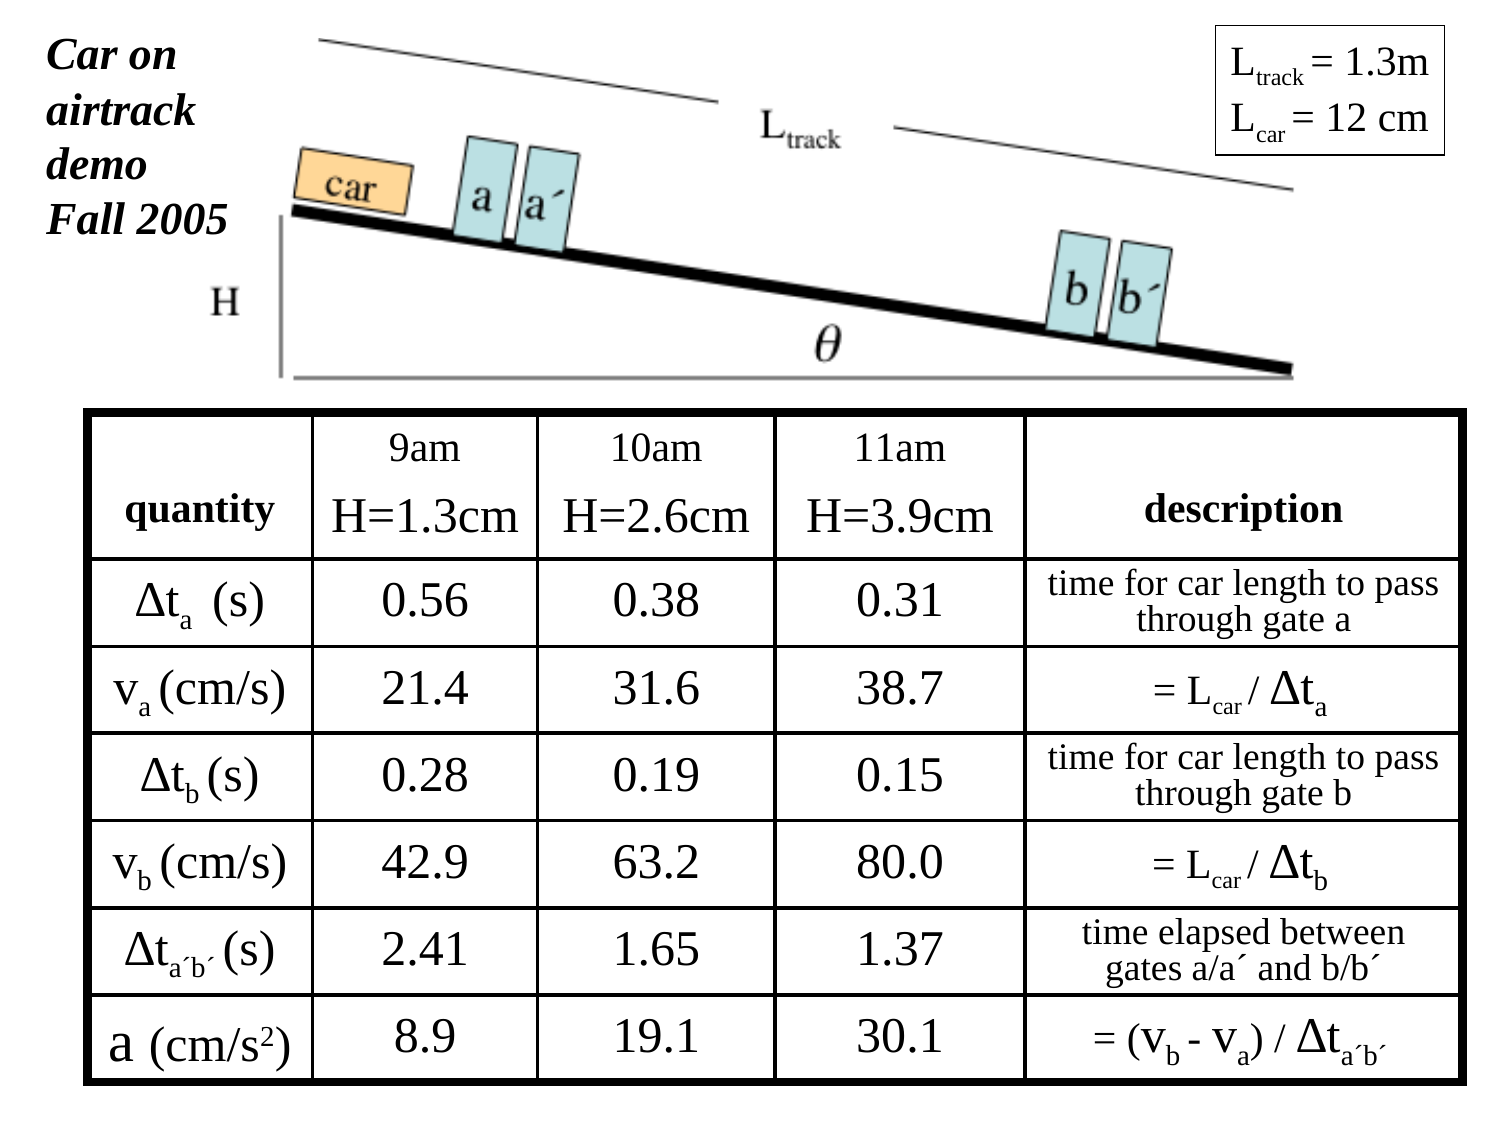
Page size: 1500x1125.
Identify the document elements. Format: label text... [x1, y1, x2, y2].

table_header quantity [92, 417, 311, 557]
table_cell ∆tb (s) [92, 735, 311, 819]
text_box Car on airtrack demo Fall 2005 [31, 16, 282, 252]
table_header 9am H=1.3cm [314, 417, 536, 557]
table_cell 30.1 [777, 997, 1023, 1078]
table_cell 42.9 [314, 822, 536, 906]
table_cell 0.15 [777, 735, 1023, 819]
table_cell 0.38 [539, 561, 773, 645]
table_cell 21.4 [314, 648, 536, 731]
table_cell 1.37 [777, 910, 1023, 993]
table_cell = Lcar / ∆ta [1027, 648, 1458, 731]
table_cell 8.9 [314, 997, 536, 1078]
table_cell time for car length to pass through gate b [1027, 735, 1458, 819]
table_cell 63.2 [539, 822, 773, 906]
table_cell 80.0 [777, 822, 1023, 906]
table_cell 19.1 [539, 997, 773, 1078]
table_cell 38.7 [777, 648, 1023, 731]
table_header description [1027, 417, 1458, 557]
table_cell 0.28 [314, 735, 536, 819]
table_cell va (cm/s) [92, 648, 311, 731]
table_cell 2.41 [314, 910, 536, 993]
table_header 10am H=2.6cm [539, 417, 773, 557]
table_cell ∆ta´b´ (s) [92, 910, 311, 993]
text_box Ltrack = 1.3m Lcar = 12 cm [1215, 25, 1445, 155]
table_cell a (cm/s2) [92, 997, 311, 1078]
table_cell time elapsed between gates a/a´ and b/b´ [1027, 910, 1458, 993]
table_cell 0.31 [777, 561, 1023, 645]
table_cell 1.65 [539, 910, 773, 993]
table_cell ∆ta (s) [92, 561, 311, 645]
table_cell 31.6 [539, 648, 773, 731]
table_cell = (vb - va) / ∆ta´b´ [1027, 997, 1458, 1078]
table_cell 0.56 [314, 561, 536, 645]
table_cell = Lcar / ∆tb [1027, 822, 1458, 906]
table_cell time for car length to pass through gate a [1027, 561, 1458, 645]
table_cell vb (cm/s) [92, 822, 311, 906]
table_cell 0.19 [539, 735, 773, 819]
picture [194, 38, 1317, 389]
table_header 11am H=3.9cm [777, 417, 1023, 557]
